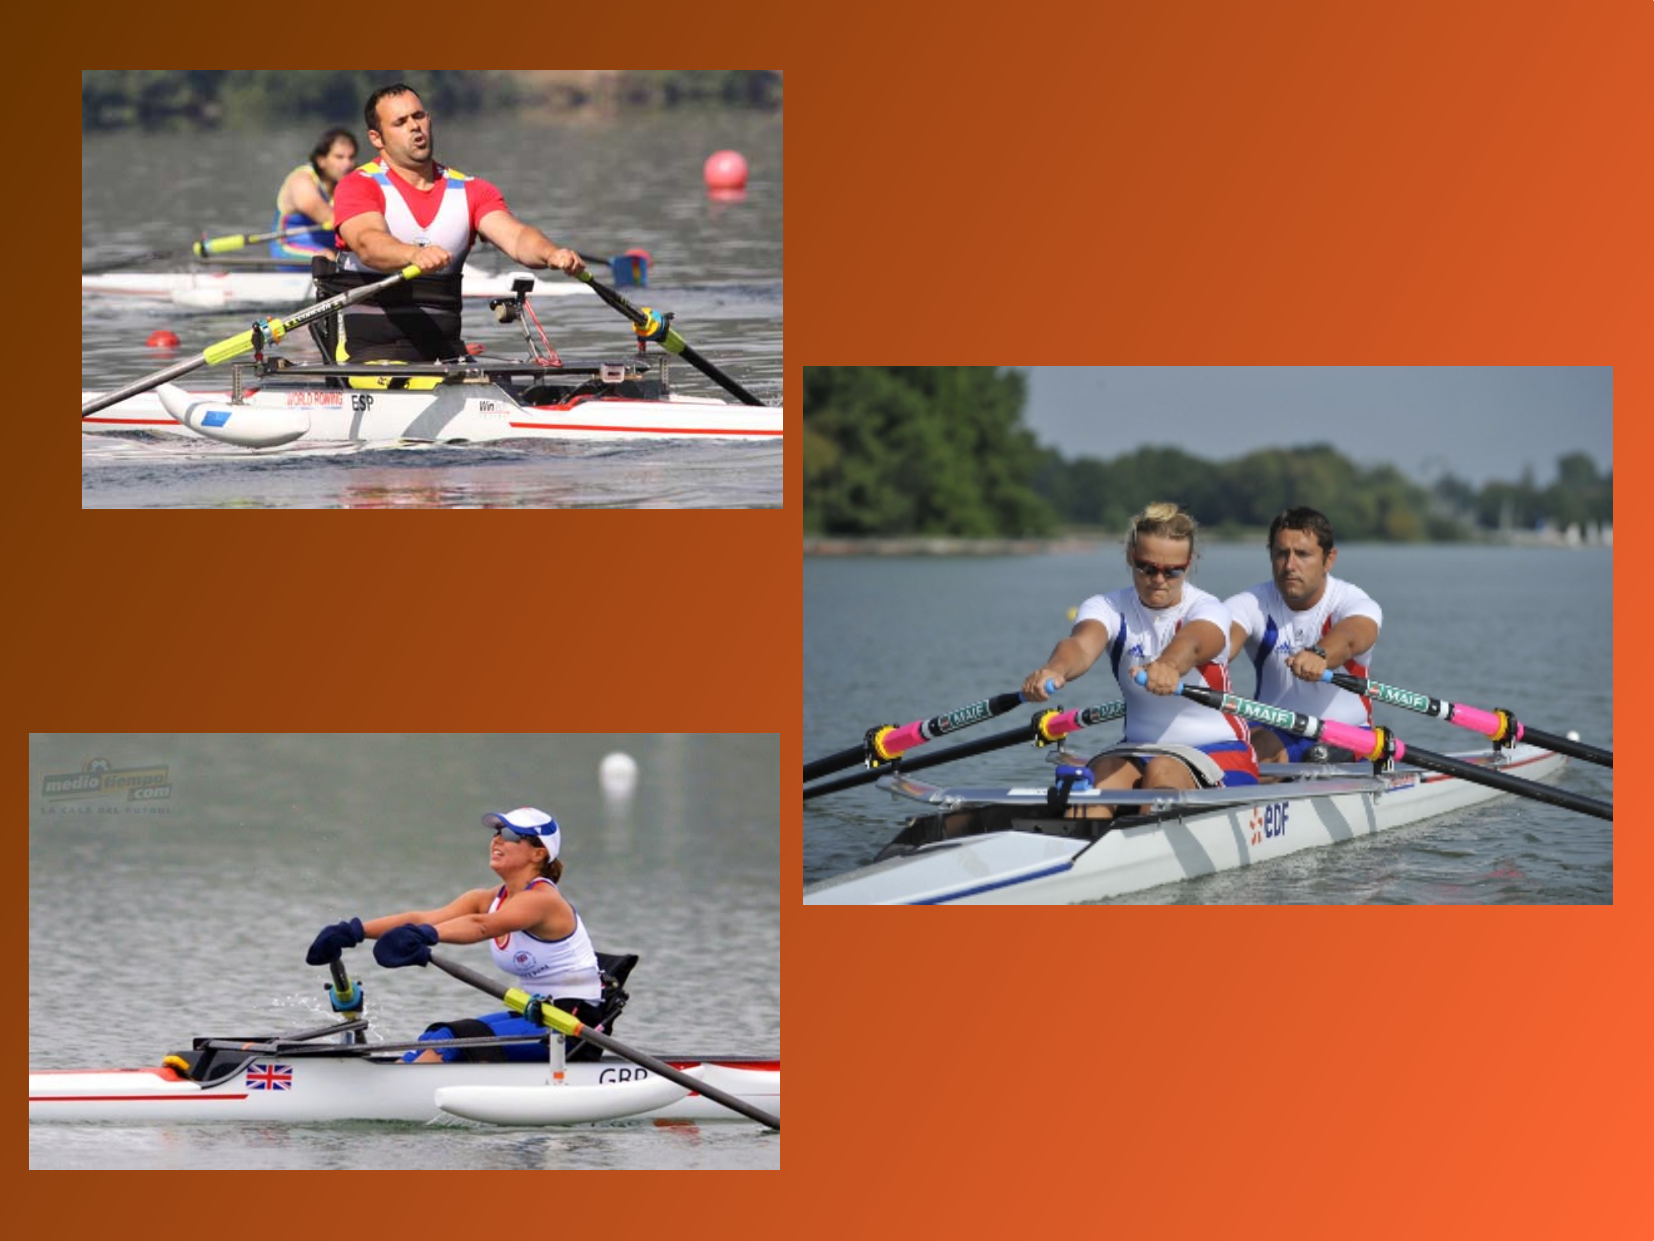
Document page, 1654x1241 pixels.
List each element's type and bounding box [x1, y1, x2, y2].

picture [29, 733, 780, 1170]
picture [82, 70, 783, 509]
picture [803, 366, 1613, 905]
